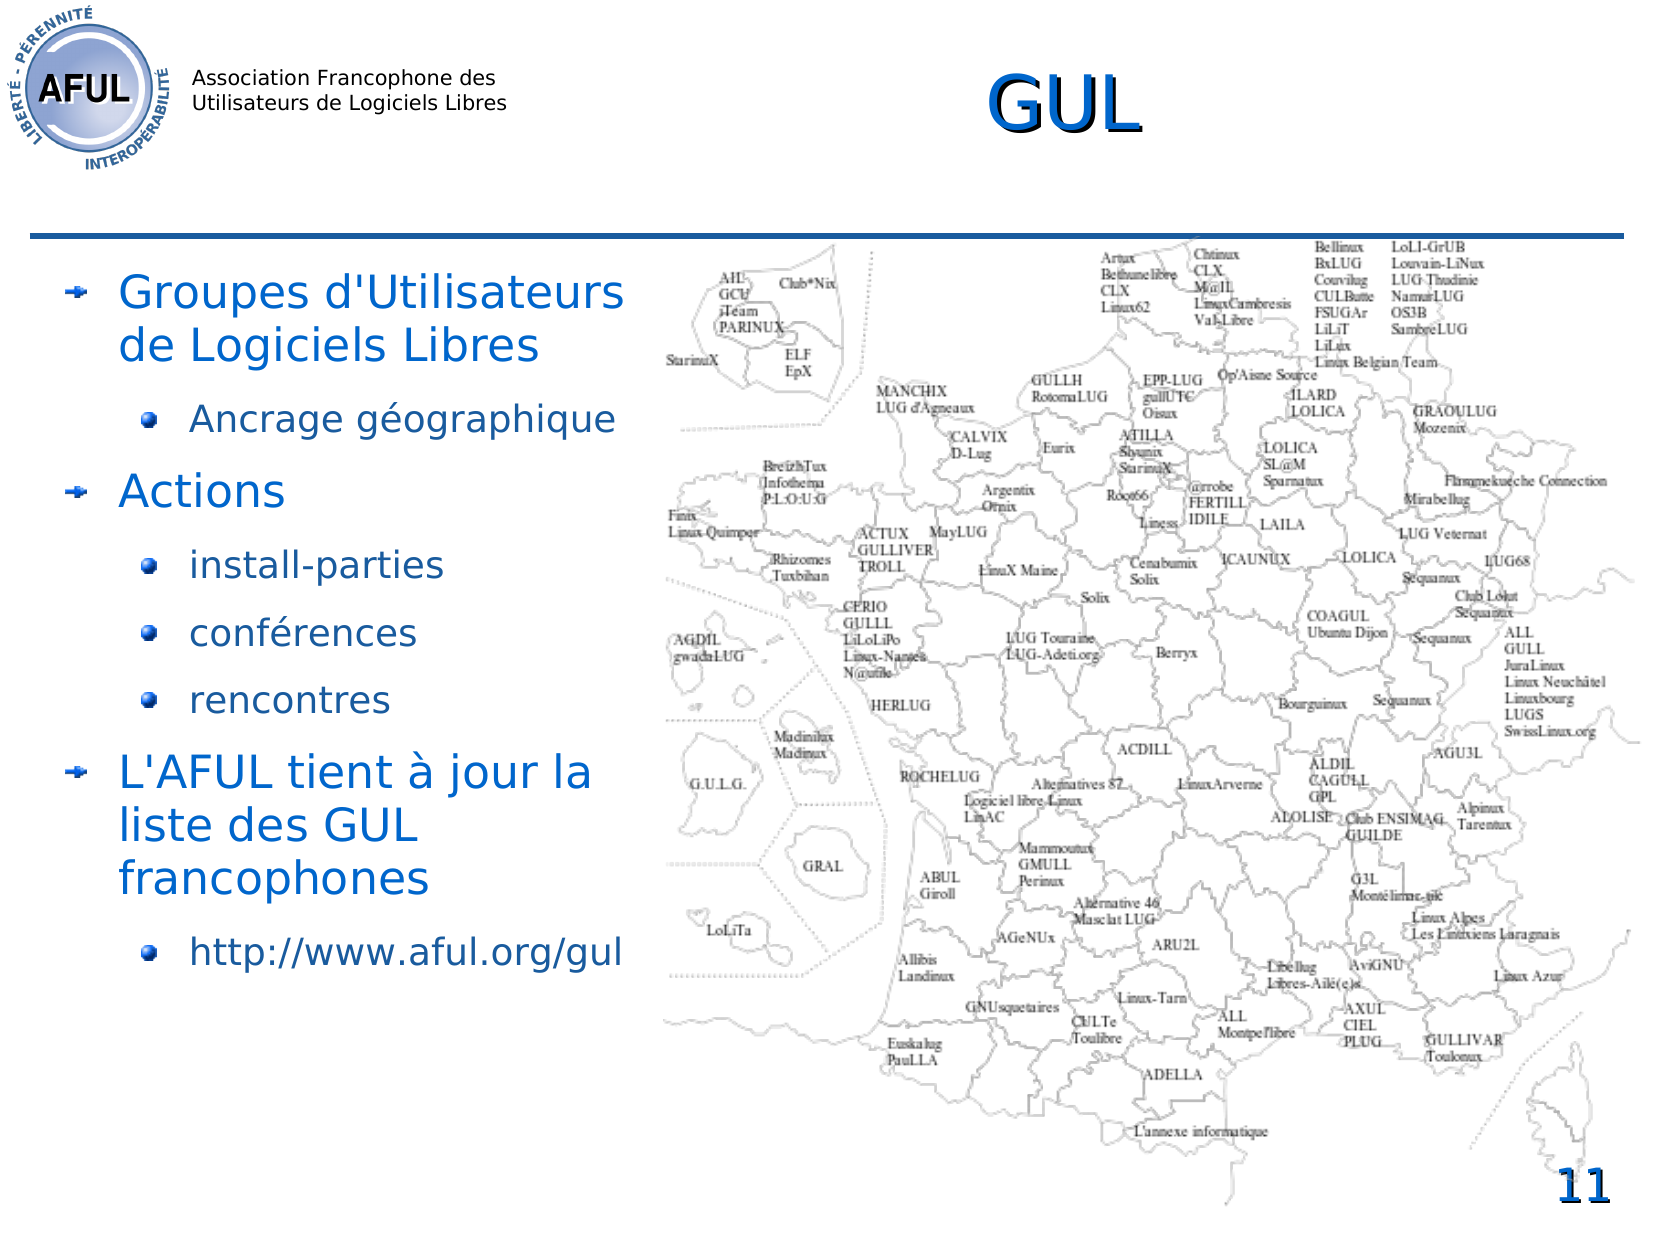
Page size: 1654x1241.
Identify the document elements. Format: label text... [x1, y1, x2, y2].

picture [0, 0, 178, 178]
list Groupes d'Utilisateurs de Logiciels Libres Ancrage géographique Actions install-parties conférences rencontres L'AFUL tient à jour la liste des GUL francophones http://www.aful.org/gul [47, 265, 663, 1211]
picture [663, 236, 1654, 1241]
title GUL [501, 0, 1625, 207]
